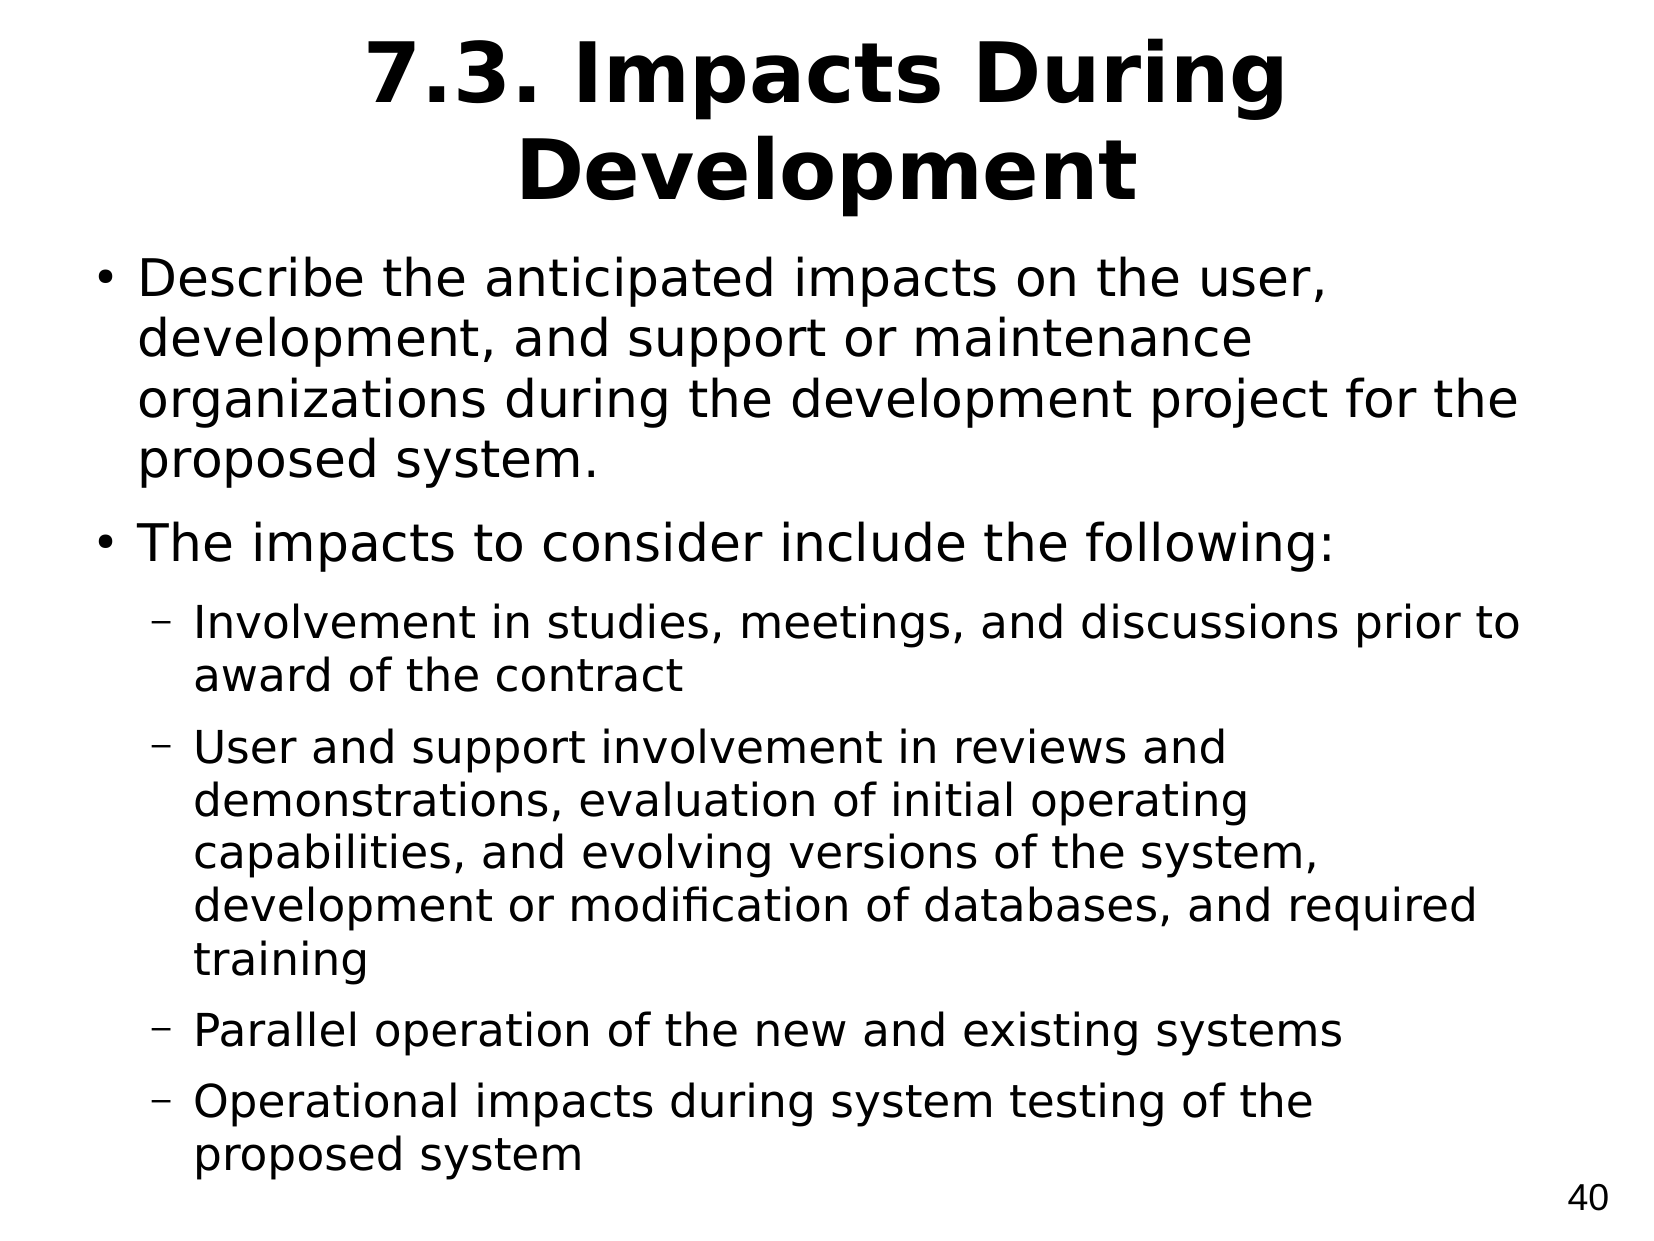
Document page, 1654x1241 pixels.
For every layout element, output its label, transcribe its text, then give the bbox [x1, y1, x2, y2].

list Describe the anticipated impacts on the user, development, and support or maintenance organizations during the development project for the proposed system. The impacts to consider include the following: Involvement in studies, meetings, and discussions prior to award of the contract User and support involvement in reviews and demonstrations, evaluation of initial operating capabilities, and evolving versions of the system, development or modification of databases, and required training Parallel operation of the new and existing systems Operational impacts during system testing of the proposed system [82, 248, 1538, 1186]
title 7.3. Impacts During Development [82, 25, 1571, 220]
